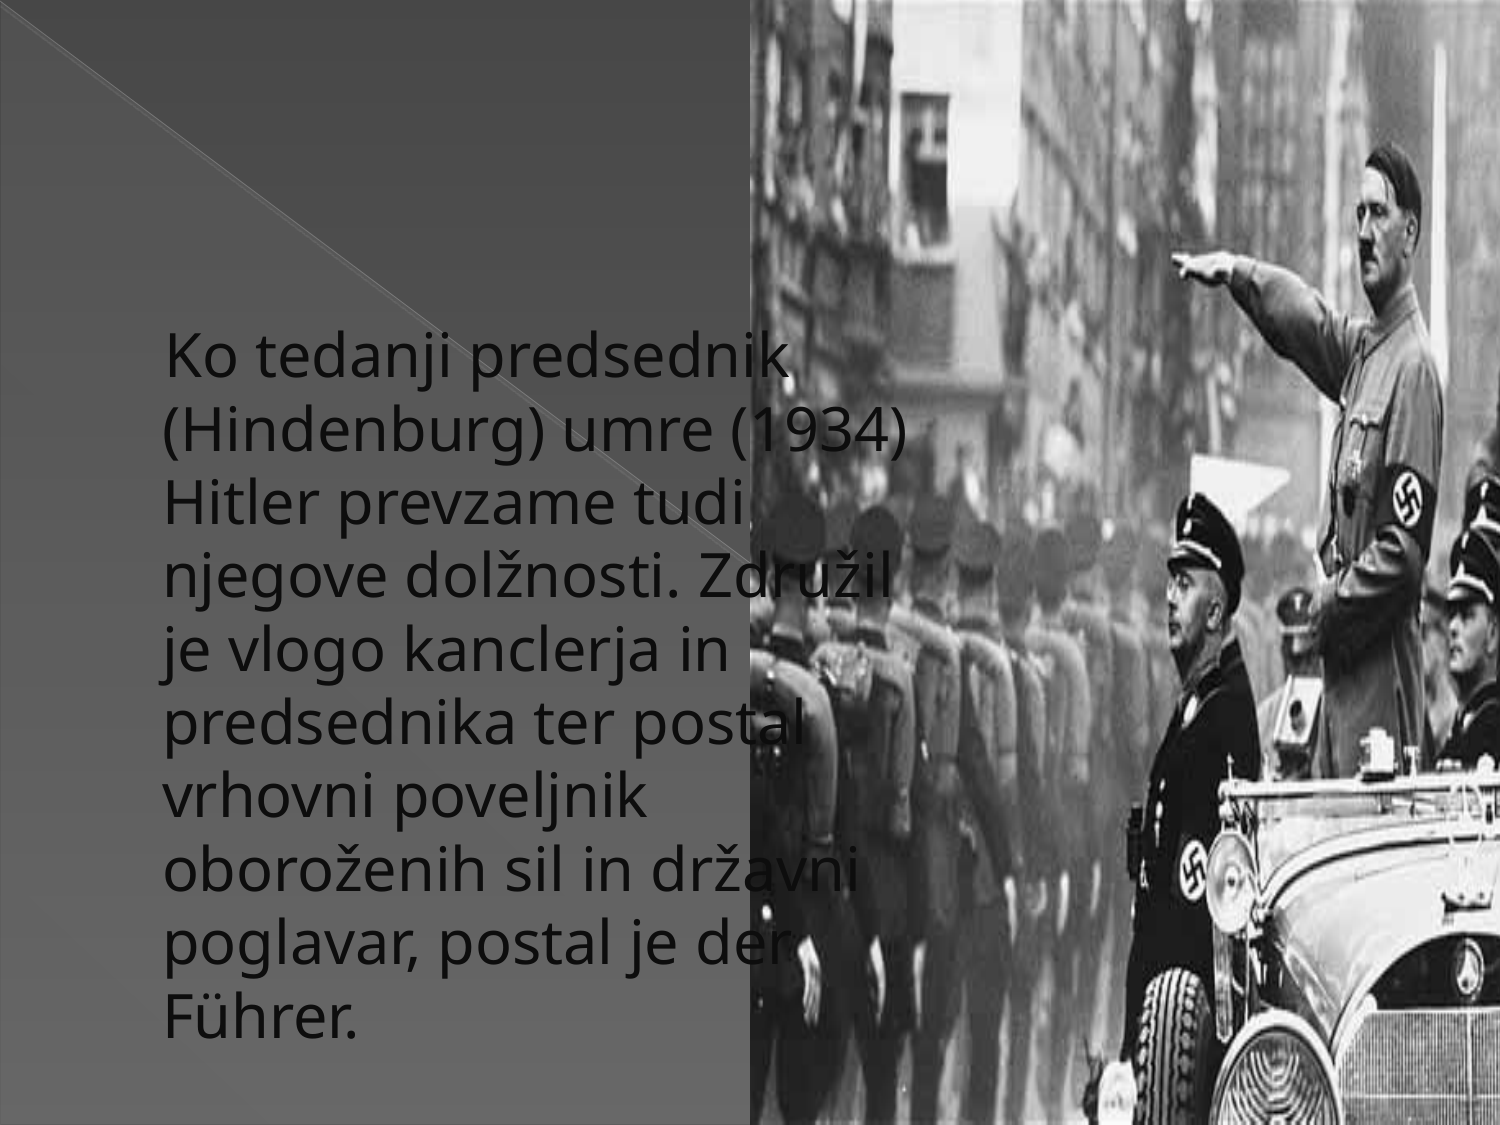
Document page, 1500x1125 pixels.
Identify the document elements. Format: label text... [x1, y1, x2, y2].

picture [750, 0, 1500, 1125]
list Ko tedanji predsednik (Hindenburg) umre (1934) Hitler prevzame tudi njegove dolžnosti. Združil je vlogo kanclerja in predsednika ter postal vrhovni poveljnik oboroženih sil in državni poglavar, postal je der Führer. [75, 308, 938, 1059]
